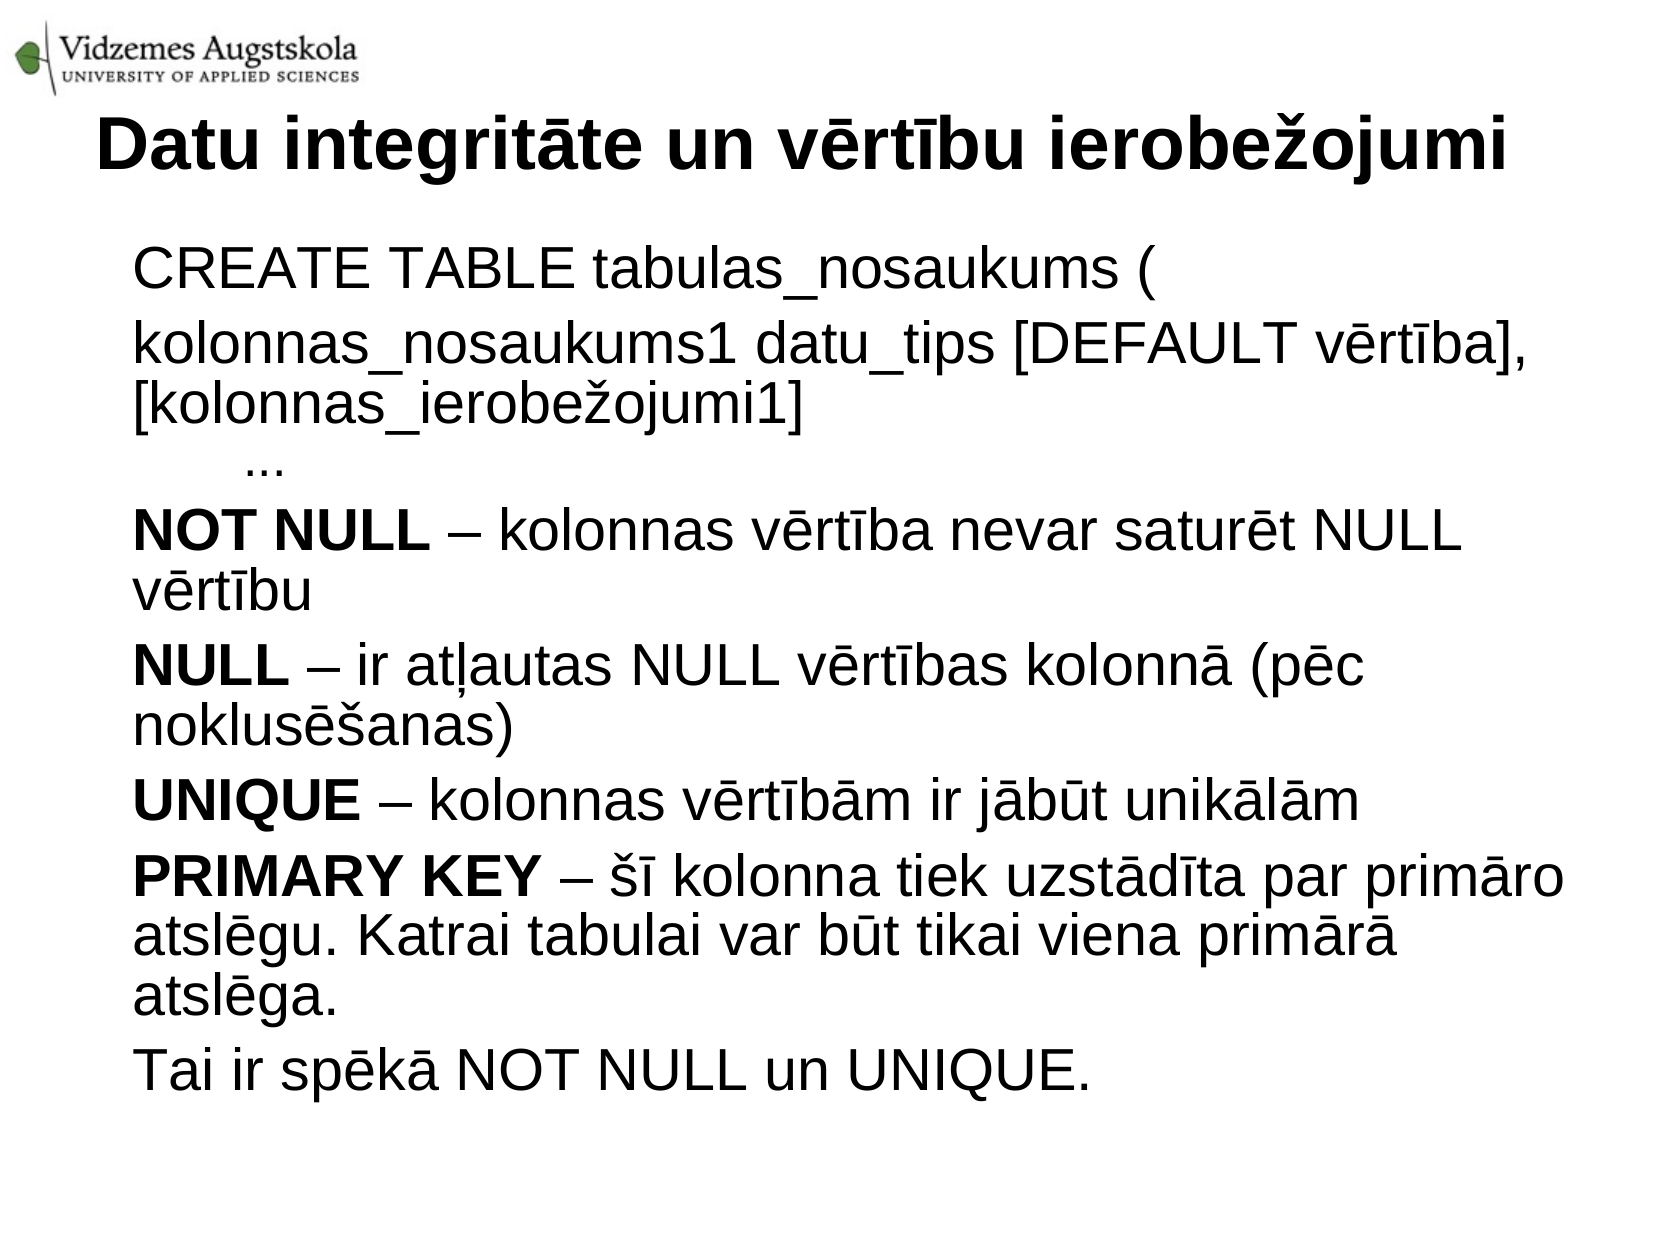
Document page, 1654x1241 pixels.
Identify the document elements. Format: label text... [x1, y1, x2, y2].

list CREATE TABLE tabulas_nosaukums ( kolonnas_nosaukums1 datu_tips [DEFAULT vērtība], [kolonnas_ierobežojumi1] ... NOT NULL – kolonnas vērtība nevar saturēt NULL vērtību NULL – ir atļautas NULL vērtības kolonnā (pēc noklusēšanas) UNIQUE – kolonnas vērtībām ir jābūt unikālām PRIMARY KEY – šī kolonna tiek uzstādīta par primāro atslēgu. Katrai tabulai var būt tikai viena primārā atslēga. Tai ir spēkā NOT NULL un UNIQUE. [82, 236, 1569, 1107]
picture [5, 2, 368, 113]
title Datu integritāte un vērtību ierobežojumi [94, 103, 1512, 188]
